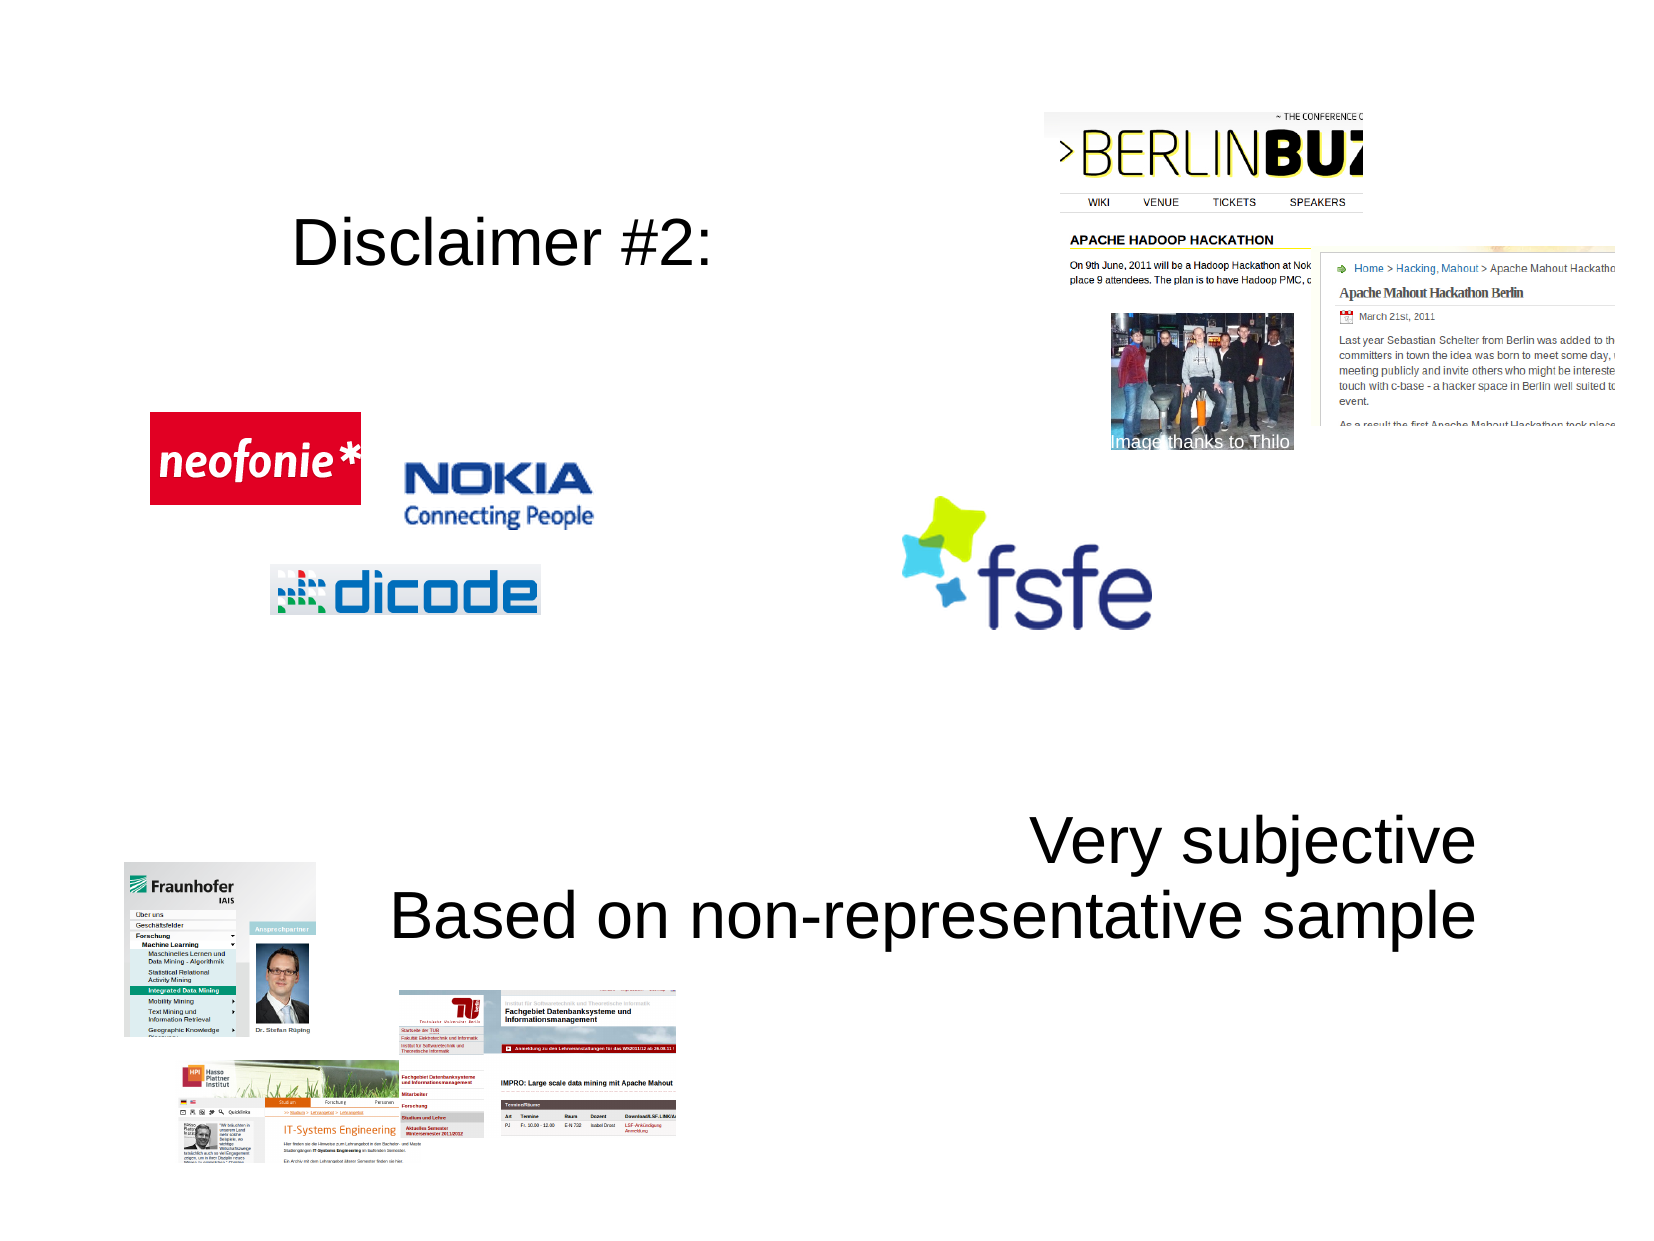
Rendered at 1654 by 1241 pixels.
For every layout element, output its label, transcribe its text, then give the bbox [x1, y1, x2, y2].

picture [175, 1102, 676, 1163]
subtitle Disclaimer #2: Very subjective Based on non-representative sample [82, 56, 1571, 1102]
text_box Image thanks to Thilo [1095, 424, 1305, 461]
picture [1571, 246, 1615, 426]
